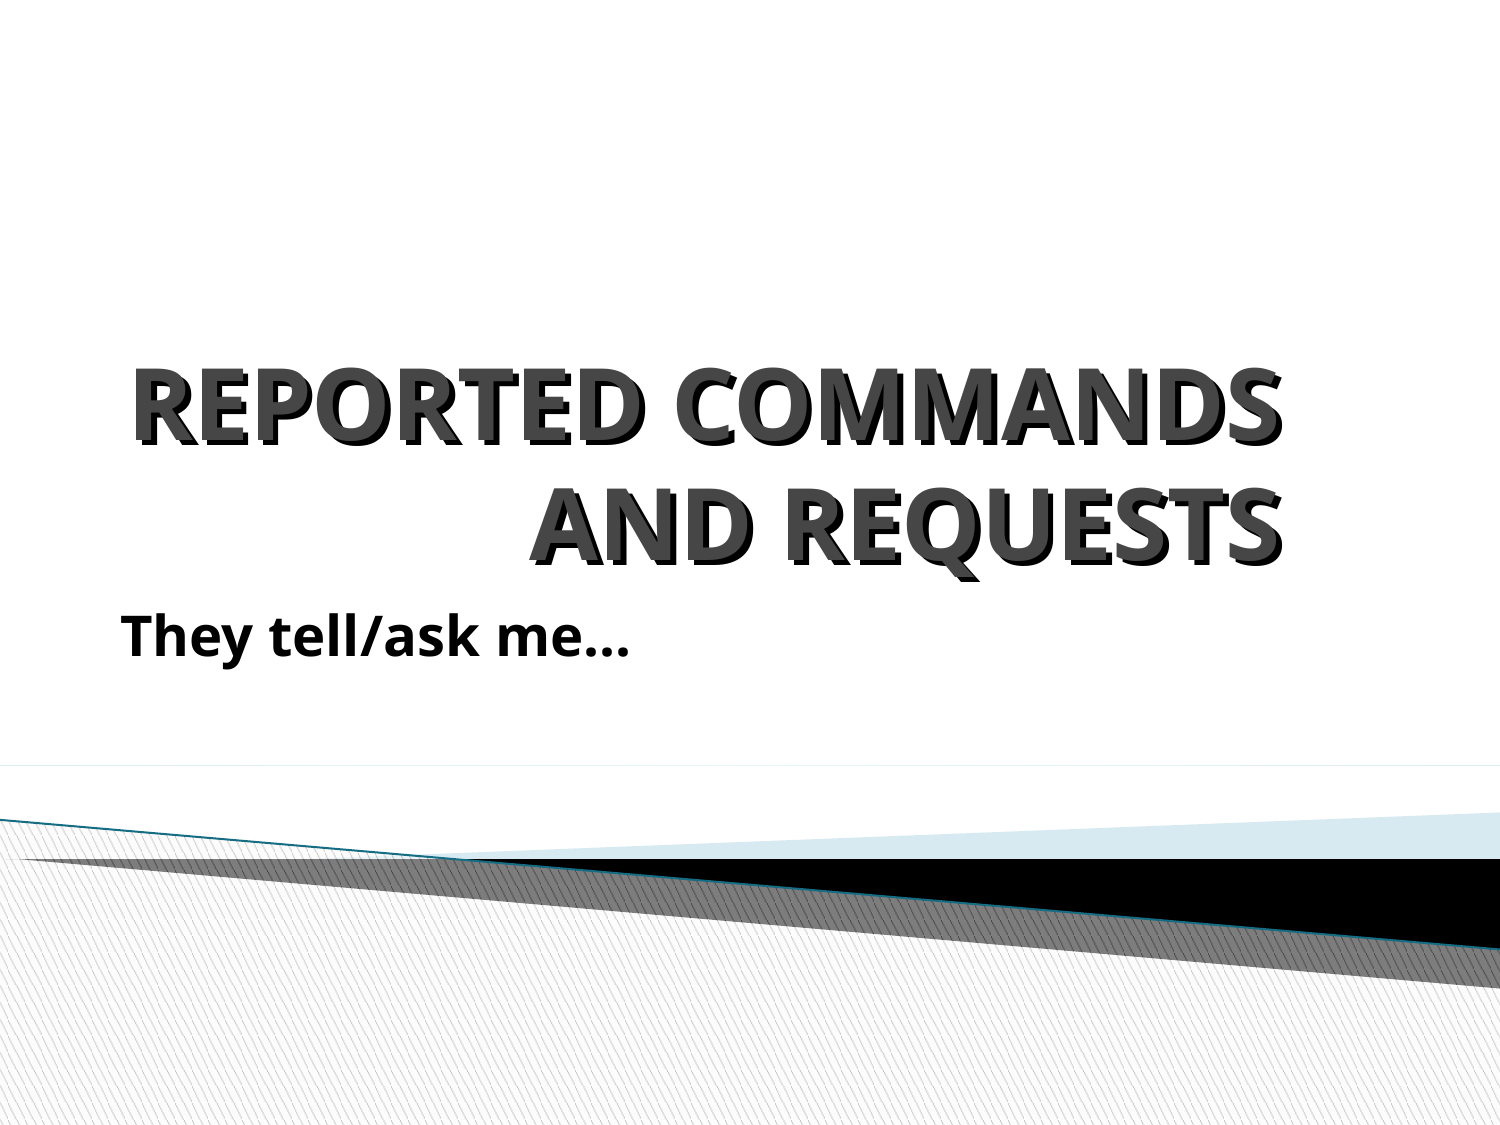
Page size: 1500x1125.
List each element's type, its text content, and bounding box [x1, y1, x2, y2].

subtitle They tell/ask me... [112, 592, 1388, 790]
title REPORTED COMMANDS AND REQUESTS [112, 287, 1388, 588]
